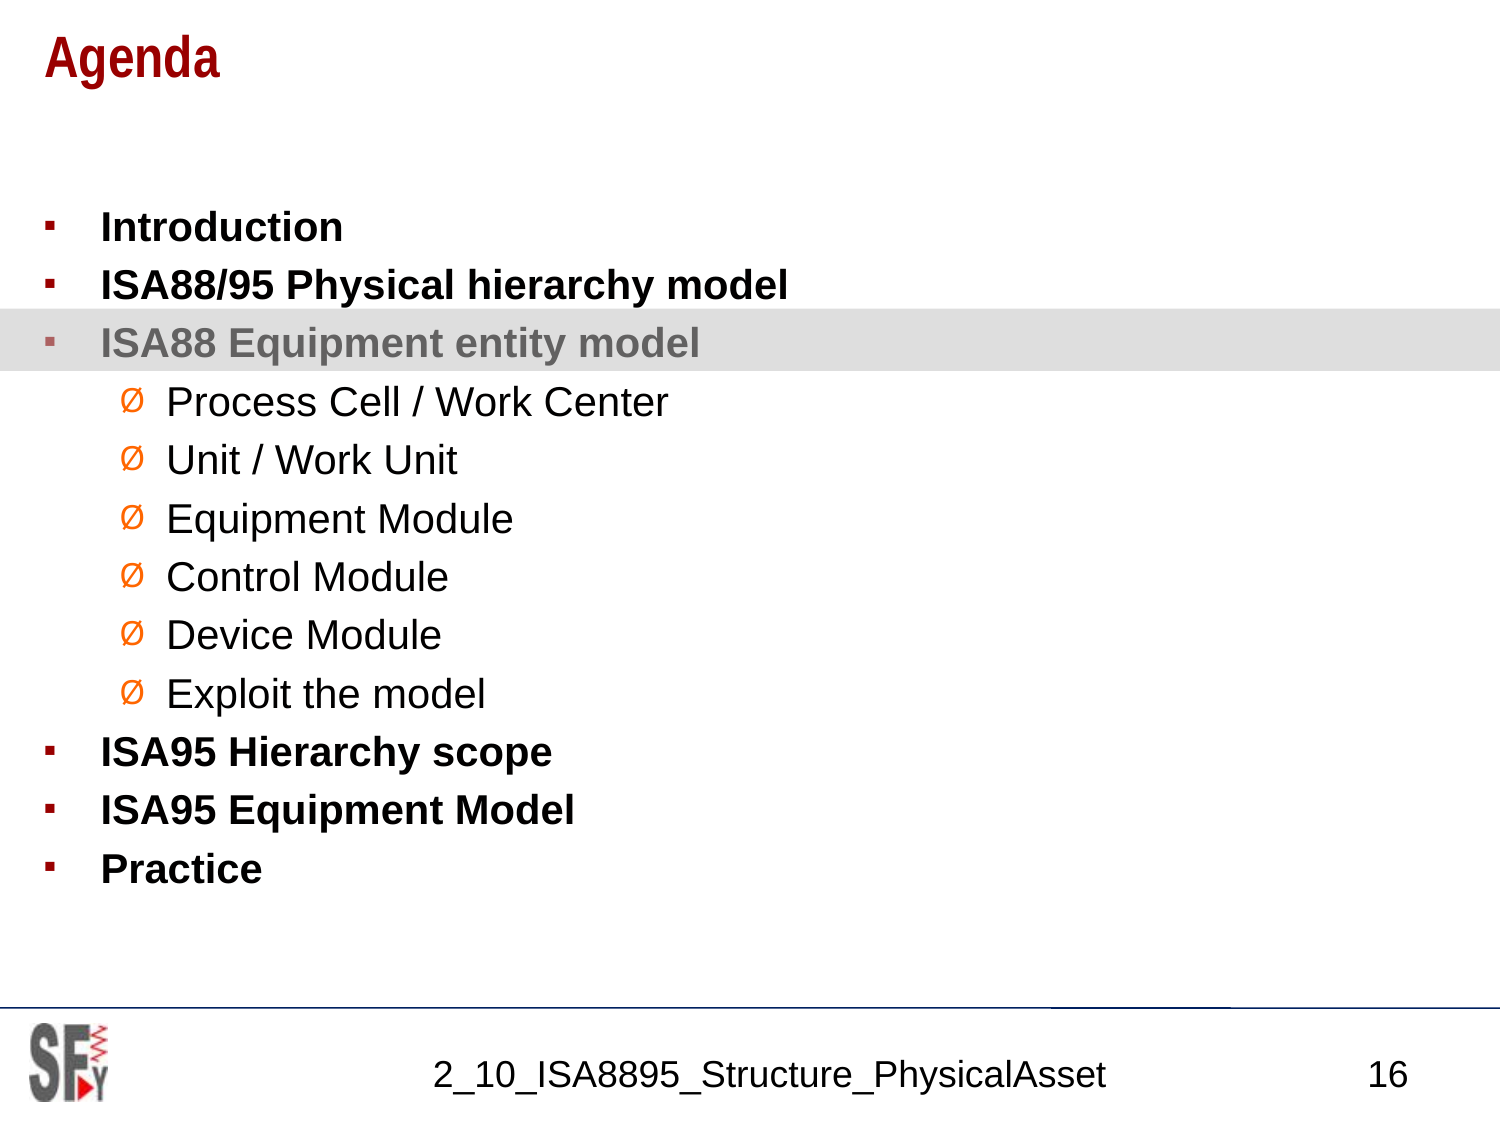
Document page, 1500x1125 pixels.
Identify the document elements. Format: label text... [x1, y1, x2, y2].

footer 2_10_ISA8895_Structure_PhysicalAsset [417, 1034, 1352, 1103]
slide_number <numéro> [1352, 1034, 1490, 1103]
title Agenda [29, 12, 1471, 138]
text_box [0, 308, 1500, 371]
list Introduction ISA88/95 Physical hierarchy model ISA88 Equipment entity model Process Cell / Work Center Unit / Work Unit Equipment Module Control Module Device Module Exploit the model ISA95 Hierarchy scope ISA95 Equipment Model Practice [29, 371, 1471, 988]
list Introduction ISA88/95 Physical hierarchy model ISA88 Equipment entity model Process Cell / Work Center Unit / Work Unit Equipment Module Control Module Device Module Exploit the model ISA95 Hierarchy scope ISA95 Equipment Model Practice [29, 184, 1471, 308]
picture [29, 1023, 108, 1102]
